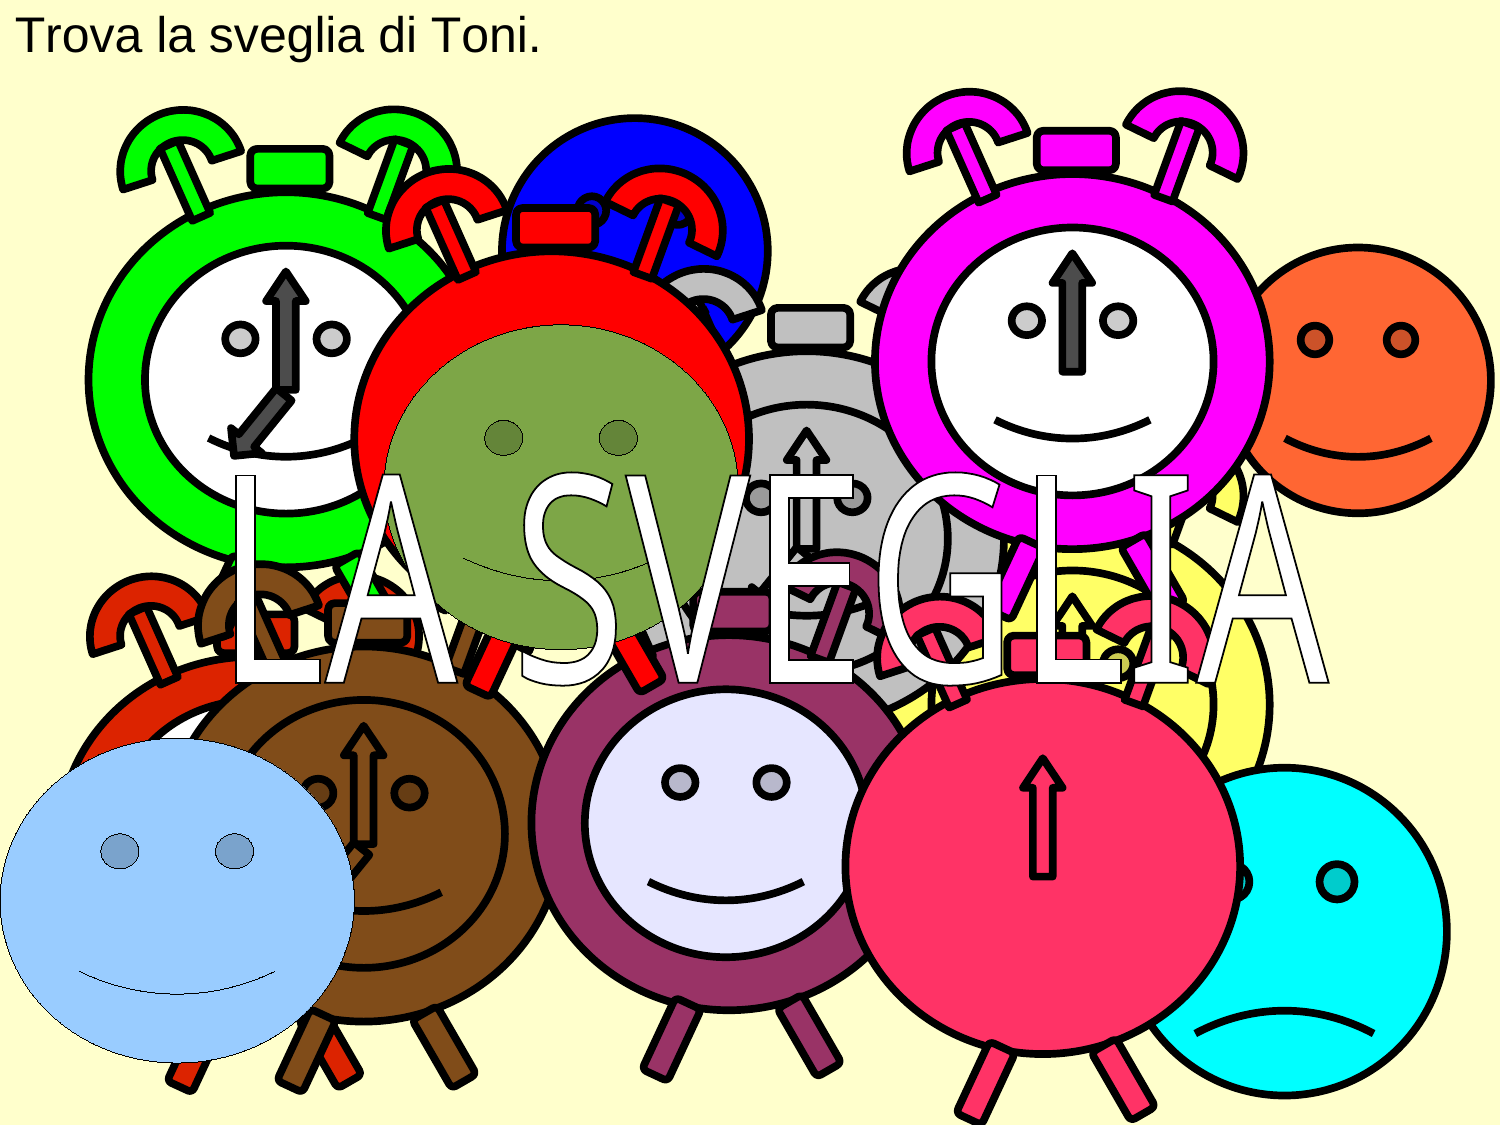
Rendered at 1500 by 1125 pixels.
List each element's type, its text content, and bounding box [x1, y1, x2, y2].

text_box LA SVEGLIA [522, 472, 616, 686]
text_box LA SVEGLIA [1196, 474, 1329, 683]
text_box [1036, 130, 1116, 171]
text_box LA SVEGLIA [1134, 475, 1188, 683]
text_box [0, 91, 1491, 1124]
text_box LA SVEGLIA [324, 474, 458, 683]
text_box [770, 307, 851, 348]
text_box Trova la sveglia di Toni. [0, 0, 1500, 72]
text_box LA SVEGLIA [770, 475, 854, 683]
text_box LA SVEGLIA [236, 475, 320, 683]
text_box LA SVEGLIA [1037, 475, 1121, 683]
text_box LA SVEGLIA [878, 472, 1002, 686]
text_box LA SVEGLIA [625, 475, 751, 683]
text_box [250, 148, 330, 189]
